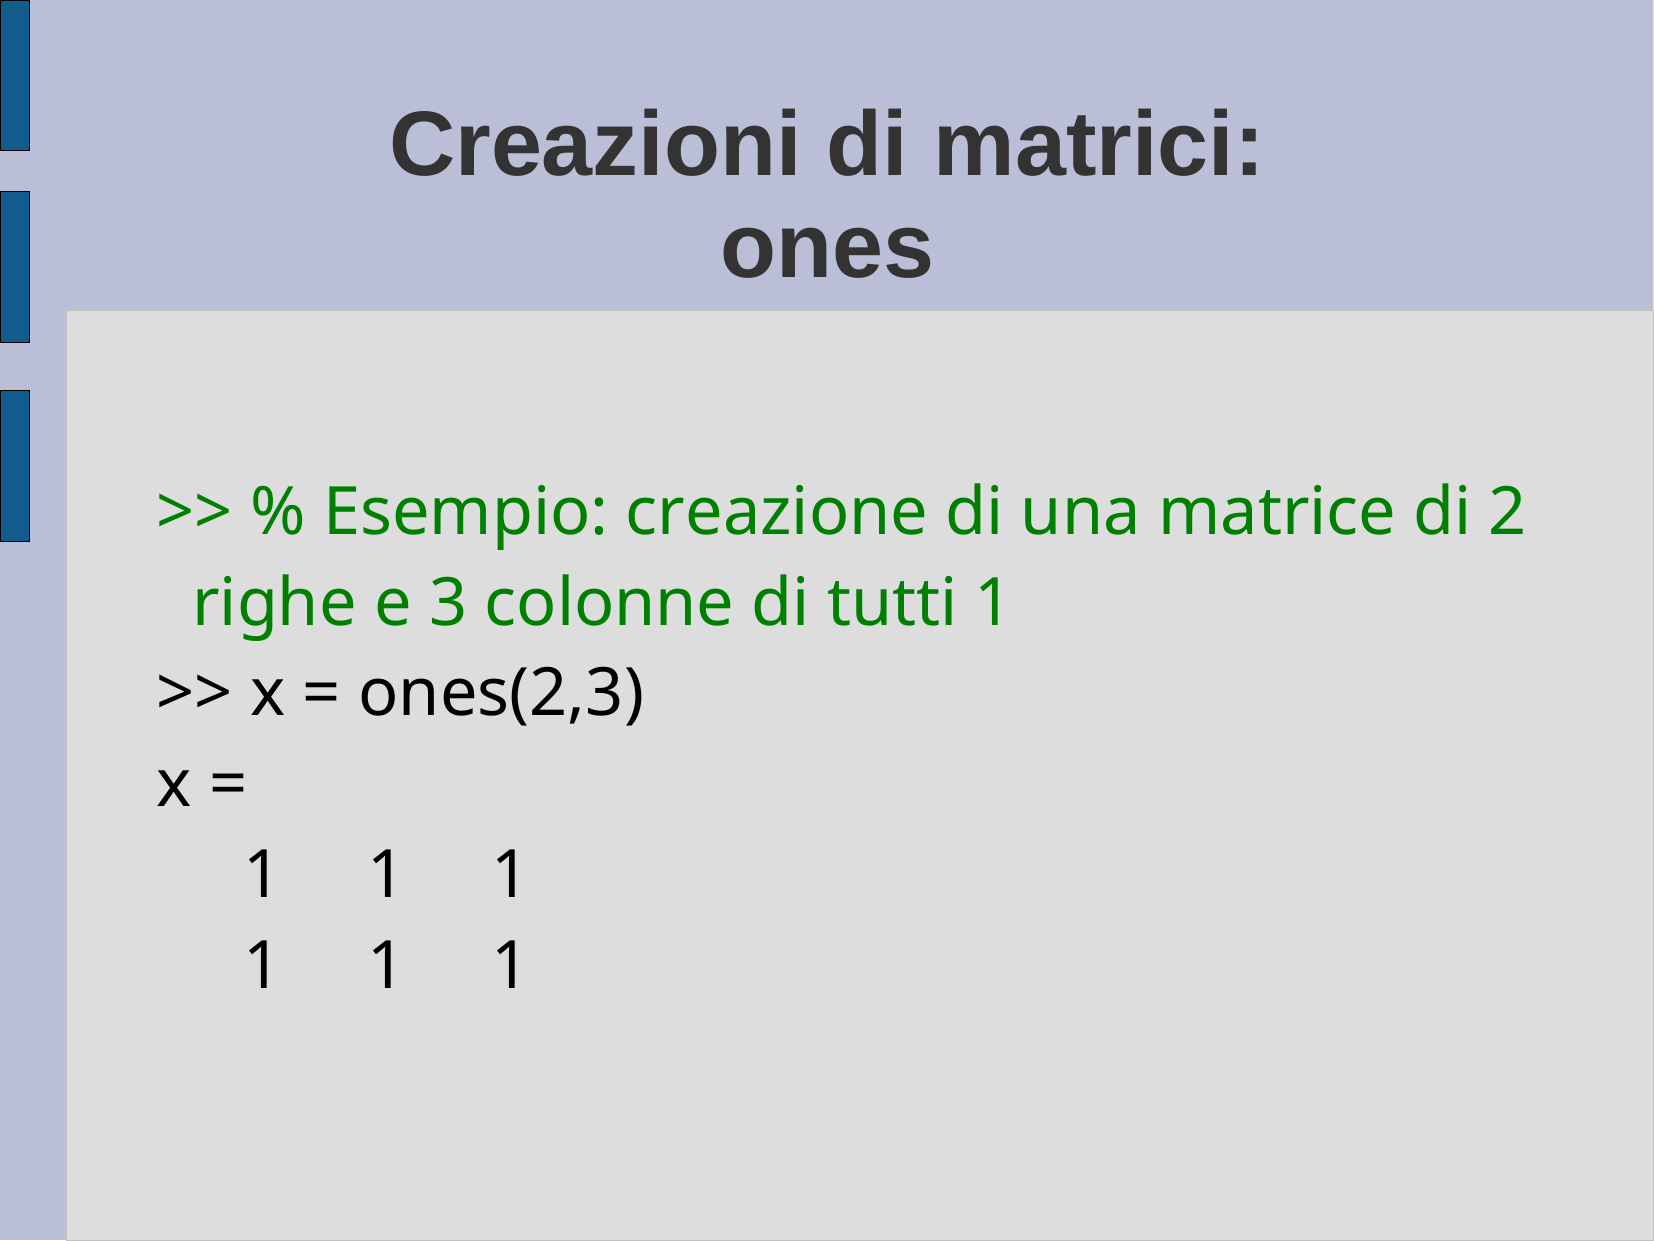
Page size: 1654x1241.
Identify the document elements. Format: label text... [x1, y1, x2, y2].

subtitle >> % Esempio: creazione di una matrice di 2 righe e 3 colonne di tutti 1 >> x = ones(2,3) x = 1 1 1 1 1 1 [121, 352, 1534, 1119]
title Creazioni di matrici: ones [121, 92, 1534, 298]
